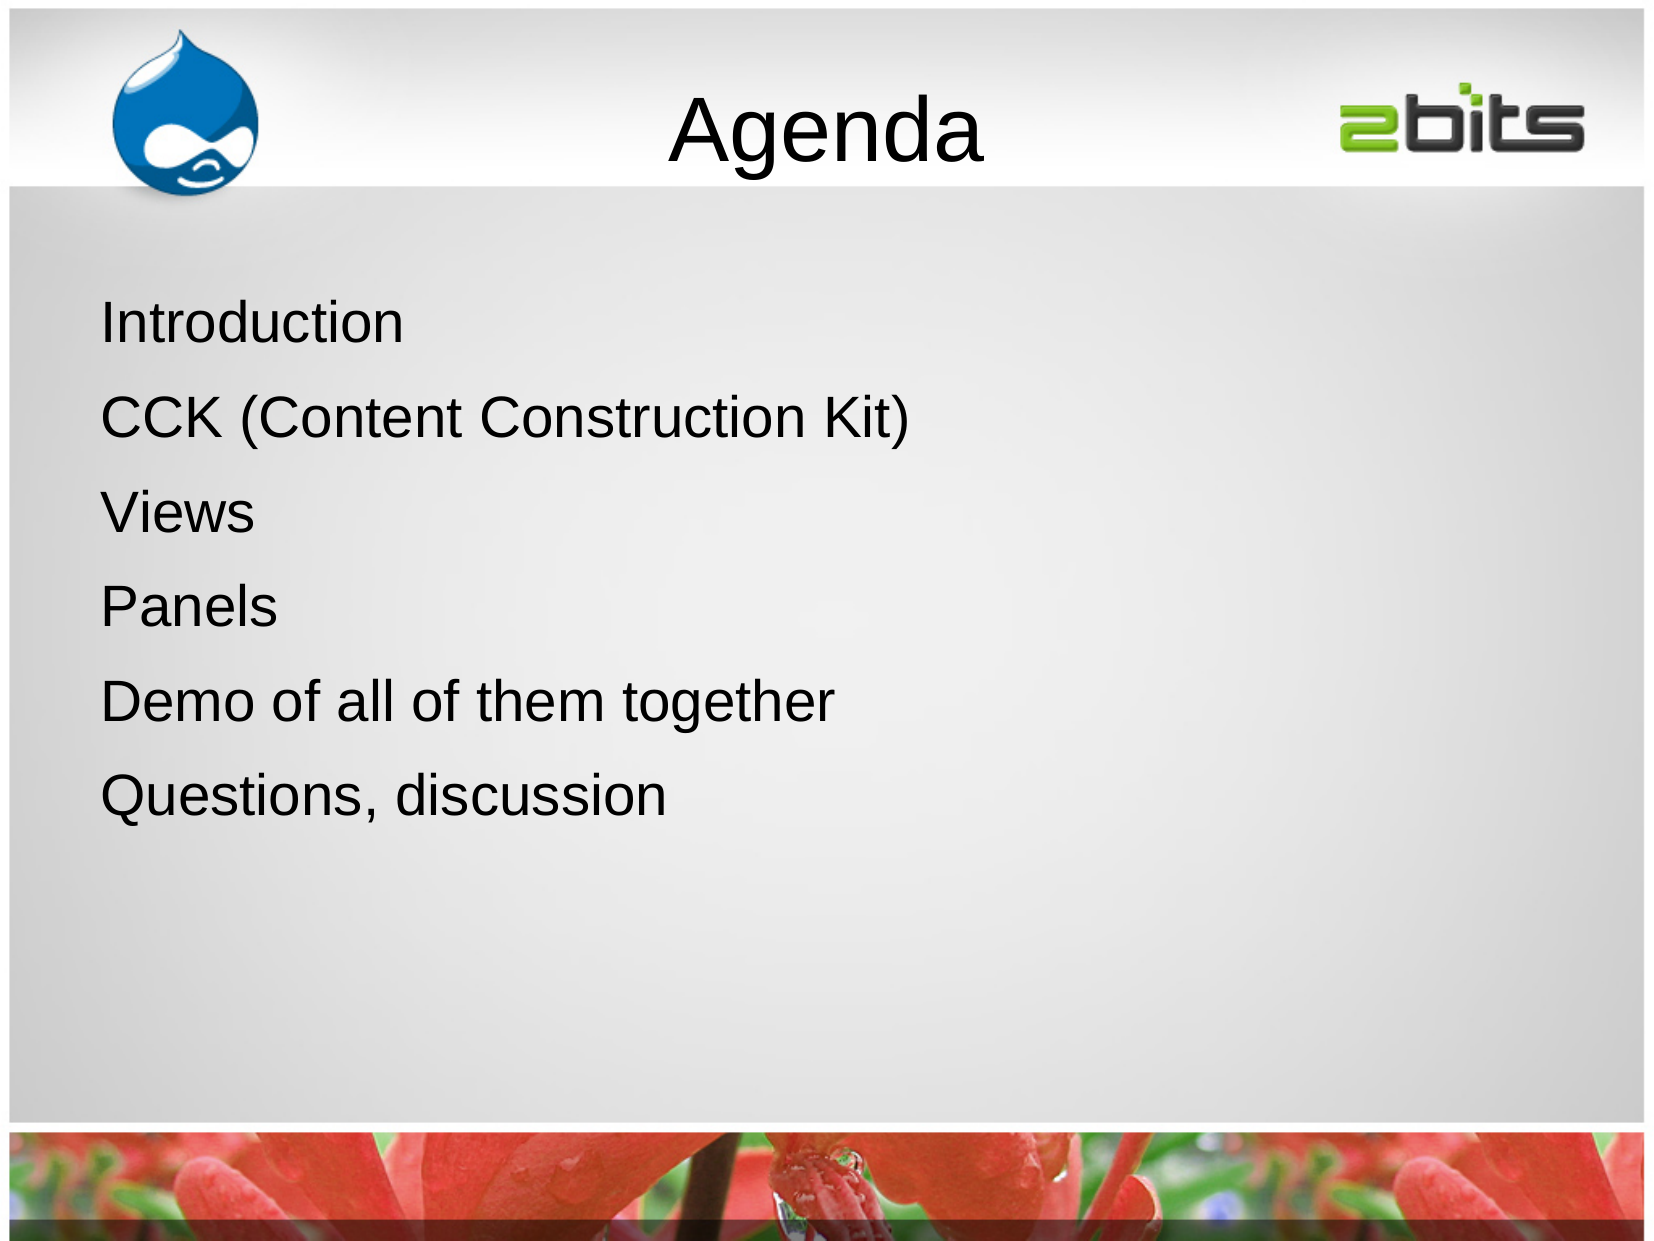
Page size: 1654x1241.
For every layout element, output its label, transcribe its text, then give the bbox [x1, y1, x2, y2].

list Introduction CCK (Content Construction Kit) Views Panels Demo of all of them together Questions, discussion [82, 290, 1571, 1109]
picture [0, 0, 1654, 1241]
title Agenda [82, 25, 1571, 233]
